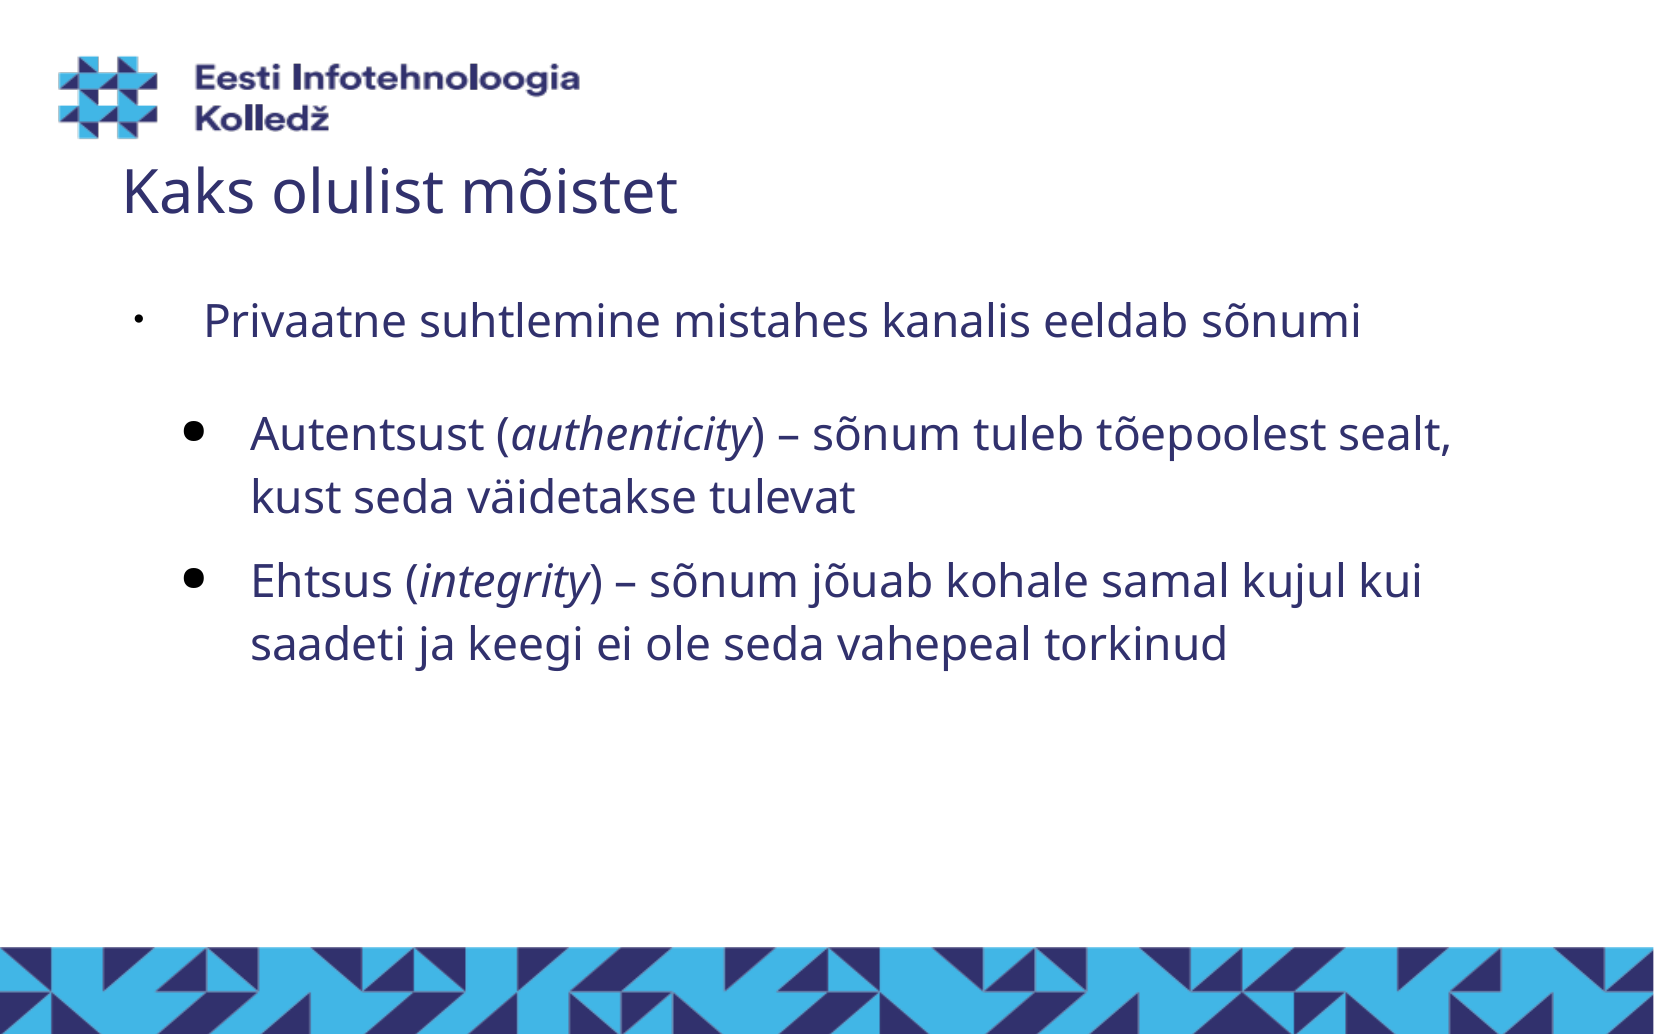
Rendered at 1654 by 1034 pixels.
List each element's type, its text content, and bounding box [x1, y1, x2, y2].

list Privaatne suhtlemine mistahes kanalis eeldab sõnumi Autentsust (authenticity) – sõnum tuleb tõepoolest sealt, kust seda väidetakse tulevat Ehtsus (integrity) – sõnum jõuab kohale samal kujul kui saadeti ja keegi ei ole seda vahepeal torkinud [121, 287, 1534, 939]
title Kaks olulist mõistet [121, 103, 1534, 276]
